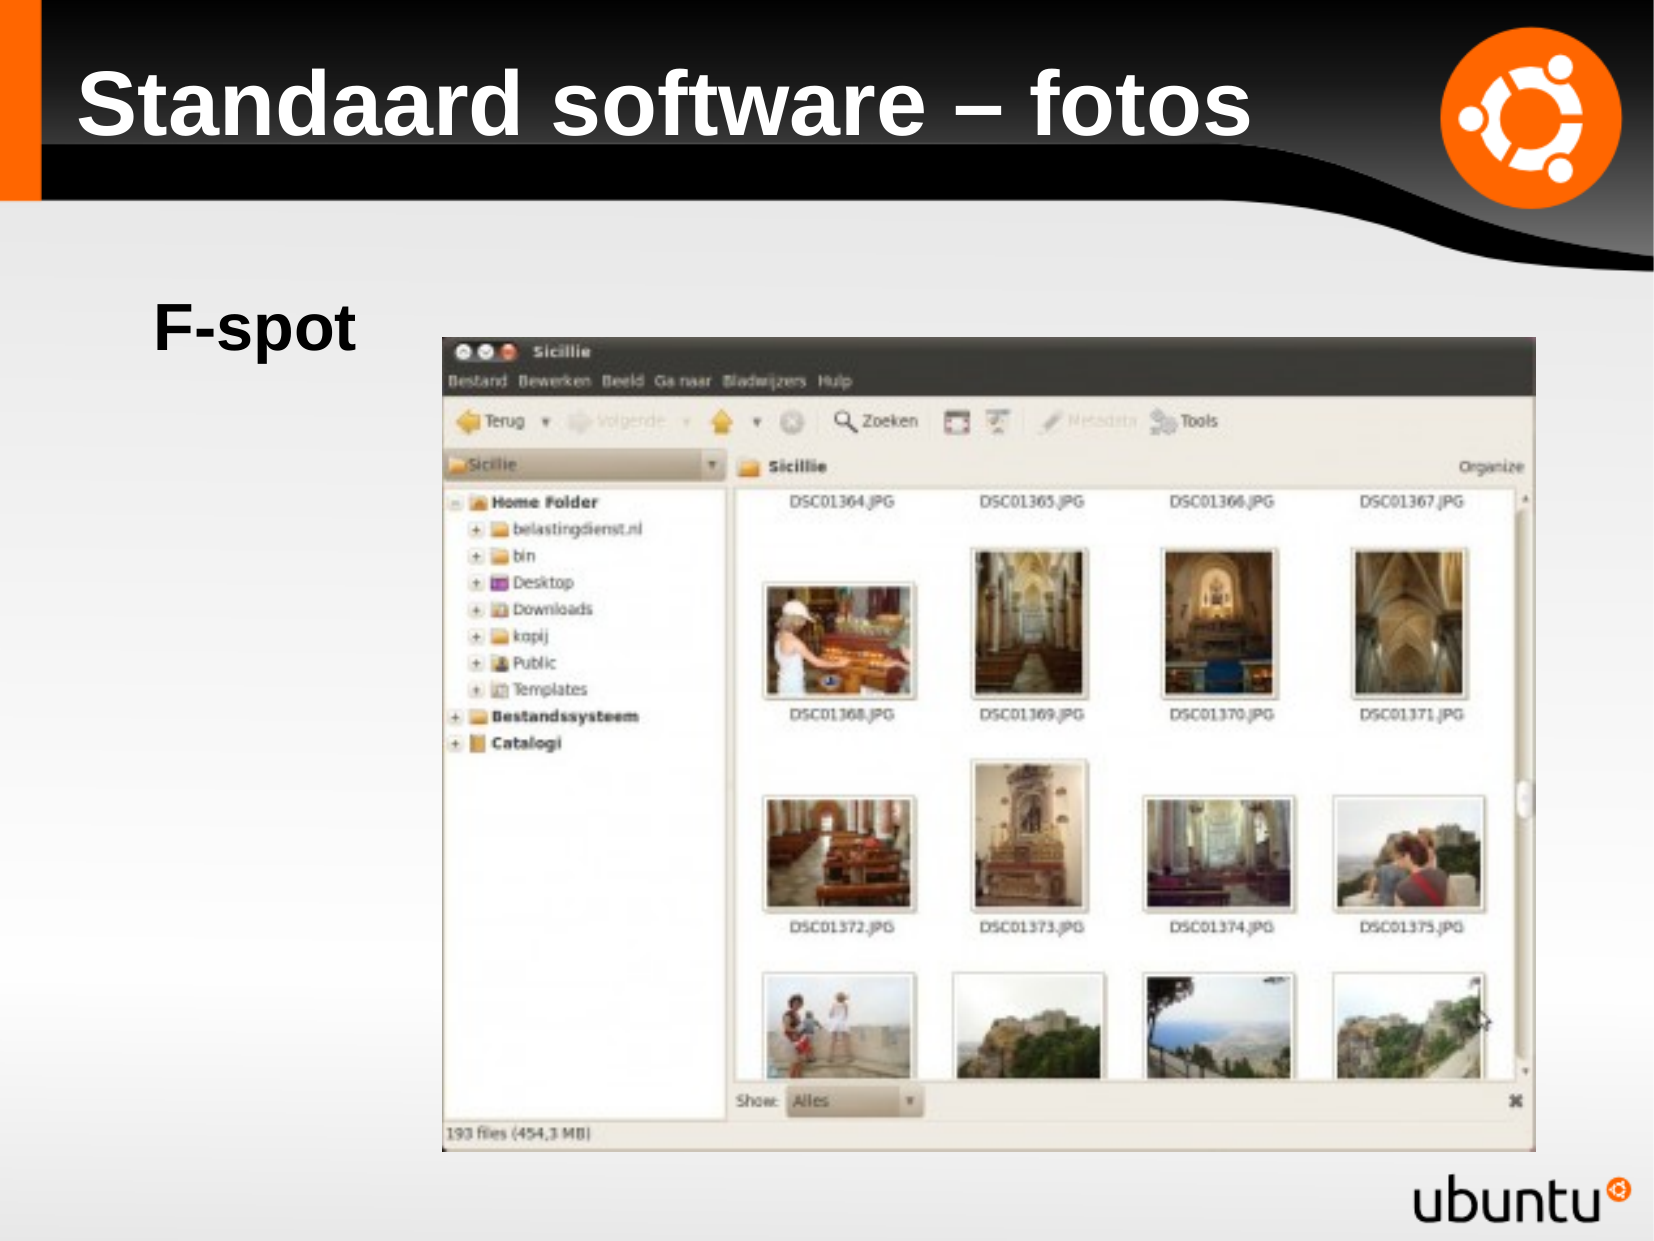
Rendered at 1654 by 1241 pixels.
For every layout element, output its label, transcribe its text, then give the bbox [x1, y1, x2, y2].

picture [0, 0, 1654, 1241]
title Standaard software – fotos [76, 7, 1565, 200]
list F-spot [82, 290, 1571, 1094]
